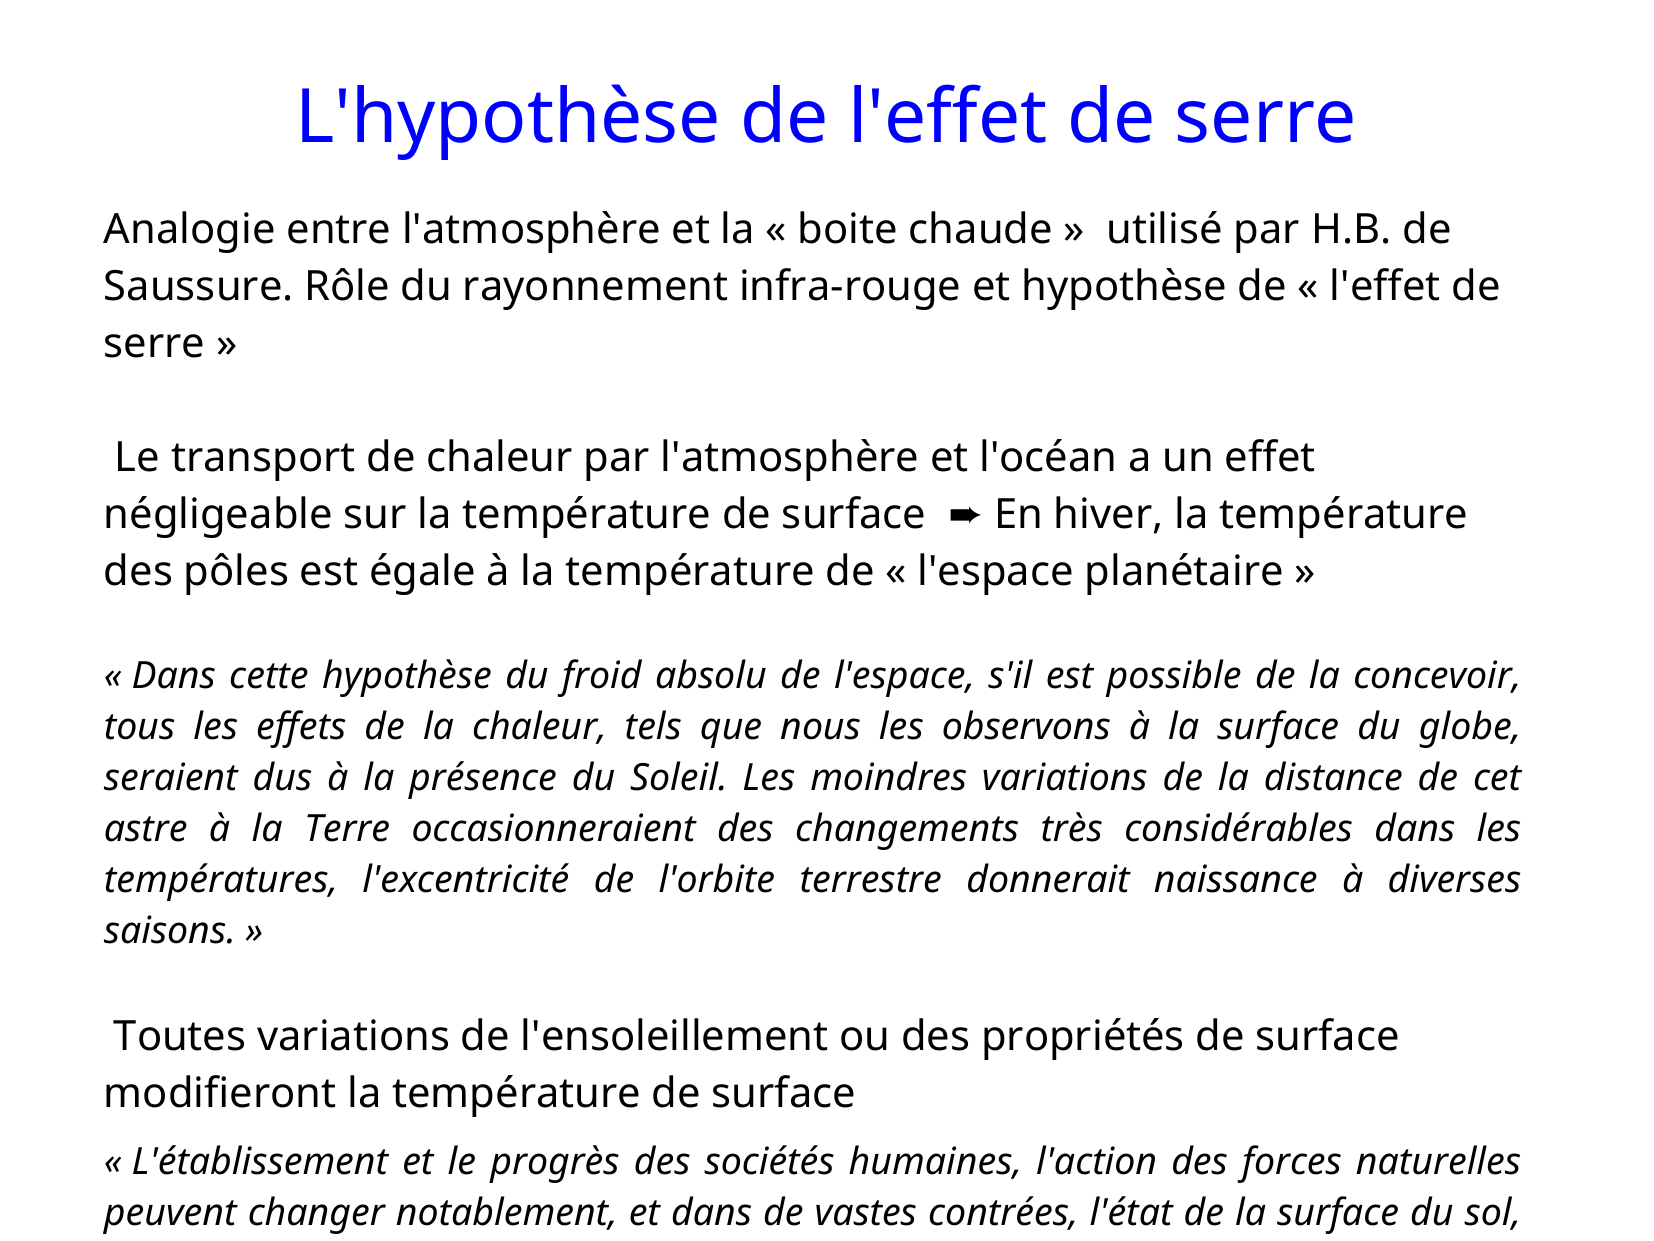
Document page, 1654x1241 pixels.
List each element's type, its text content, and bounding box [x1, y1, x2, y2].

title L'hypothèse de l'effet de serre [82, 21, 1571, 206]
text_box Analogie entre l'atmosphère et la « boite chaude » utilisé par H.B. de Saussure. Rôle du rayonnement infra-rouge et hypothèse de « l'effet de serre » Le transport de chaleur par l'atmosphère et l'océan a un effet négligeable sur la température de surface ➨ En hiver, la température des pôles est égale à la température de « l'espace planétaire » « Dans cette hypothèse du froid absolu de l'espace, s'il est possible de la concevoir, tous les effets de la chaleur, tels que nous les observons à la surface du globe, seraient dus à la présence du Soleil. Les moindres variations de la distance de cet astre à la Terre occasionneraient des changements très considérables dans les températures, l'excentricité de l'orbite terrestre donnerait naissance à diverses saisons. » Toutes variations de l'ensoleillement ou des propriétés de surface modifieront la température de surface « L'établissement et le progrès des sociétés humaines, l'action des forces naturelles peuvent changer notablement, et dans de vastes contrées, l'état de la surface du sol, la distribution des eaux et les grands mouvements de l'air. De tels effets sont propres à faire varier, dans le cours de plusieurs siècles, le degré de la chaleur moyenne » [89, 191, 1539, 1135]
